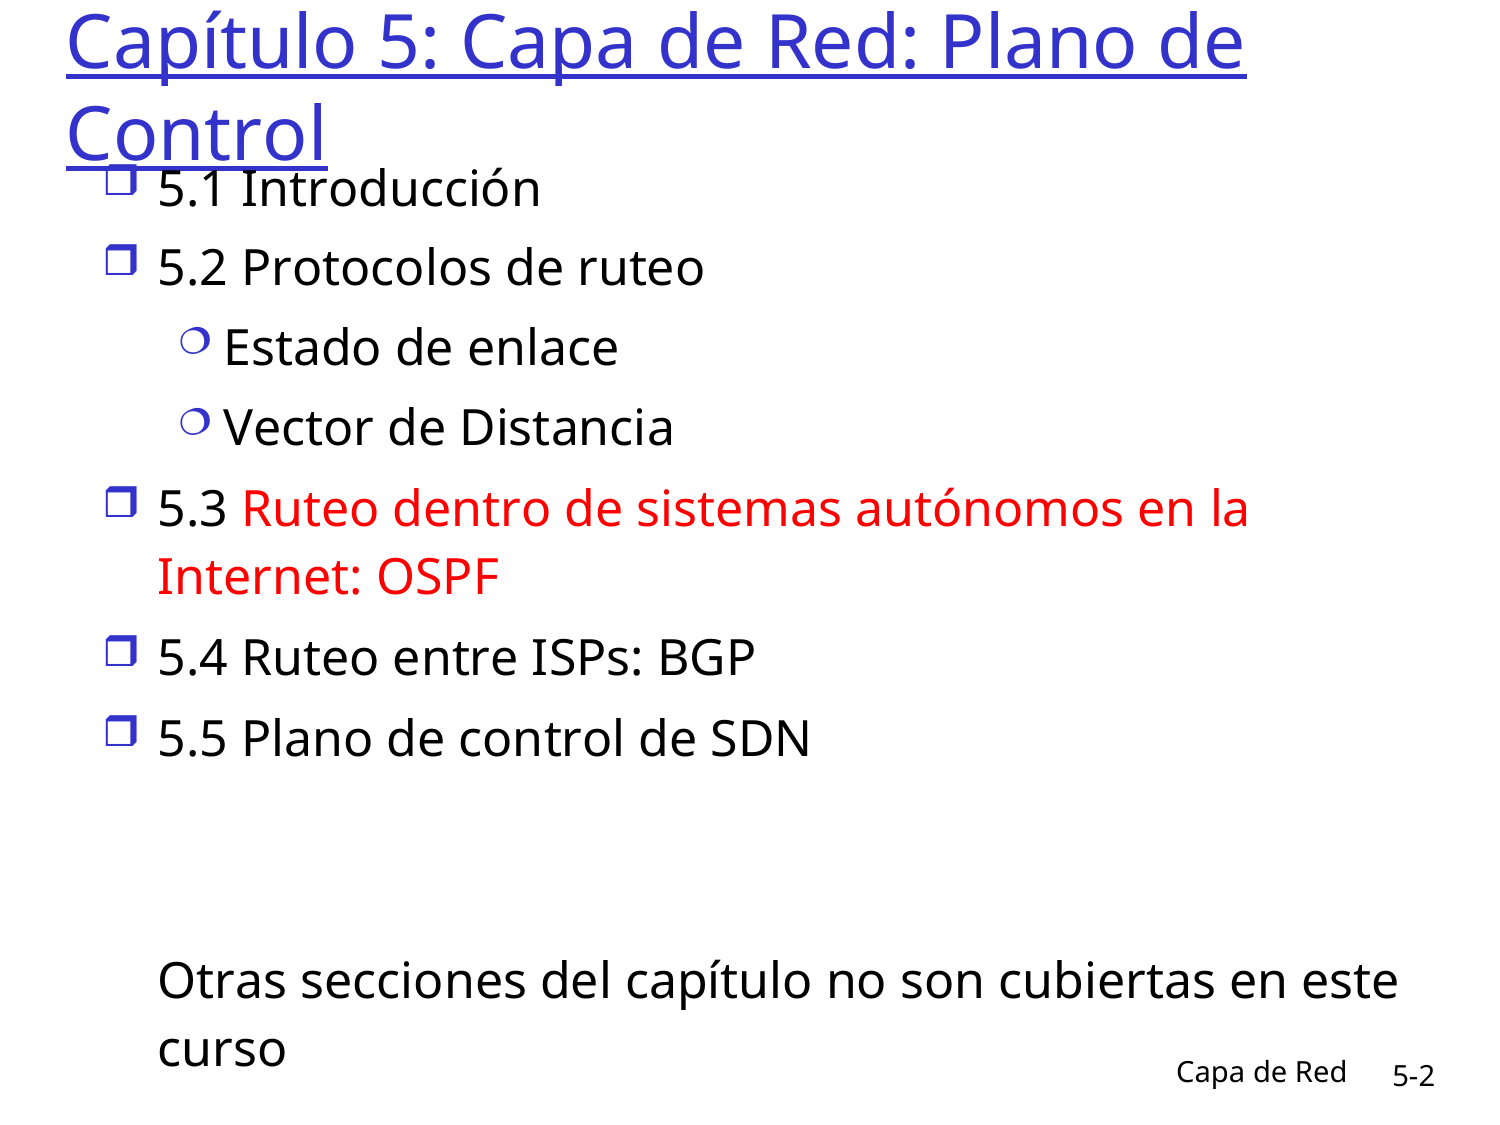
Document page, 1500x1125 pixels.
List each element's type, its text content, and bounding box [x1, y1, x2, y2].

title Capítulo 5: Capa de Red: Plano de Control [50, 0, 1473, 173]
list 5.1 Introducción 5.2 Protocolos de ruteo Estado de enlace Vector de Distancia 5.3 Ruteo dentro de sistemas autónomos en la Internet: OSPF 5.4 Ruteo entre ISPs: BGP 5.5 Plano de control de SDN Otras secciones del capítulo no son cubiertas en este curso [87, 149, 1463, 937]
